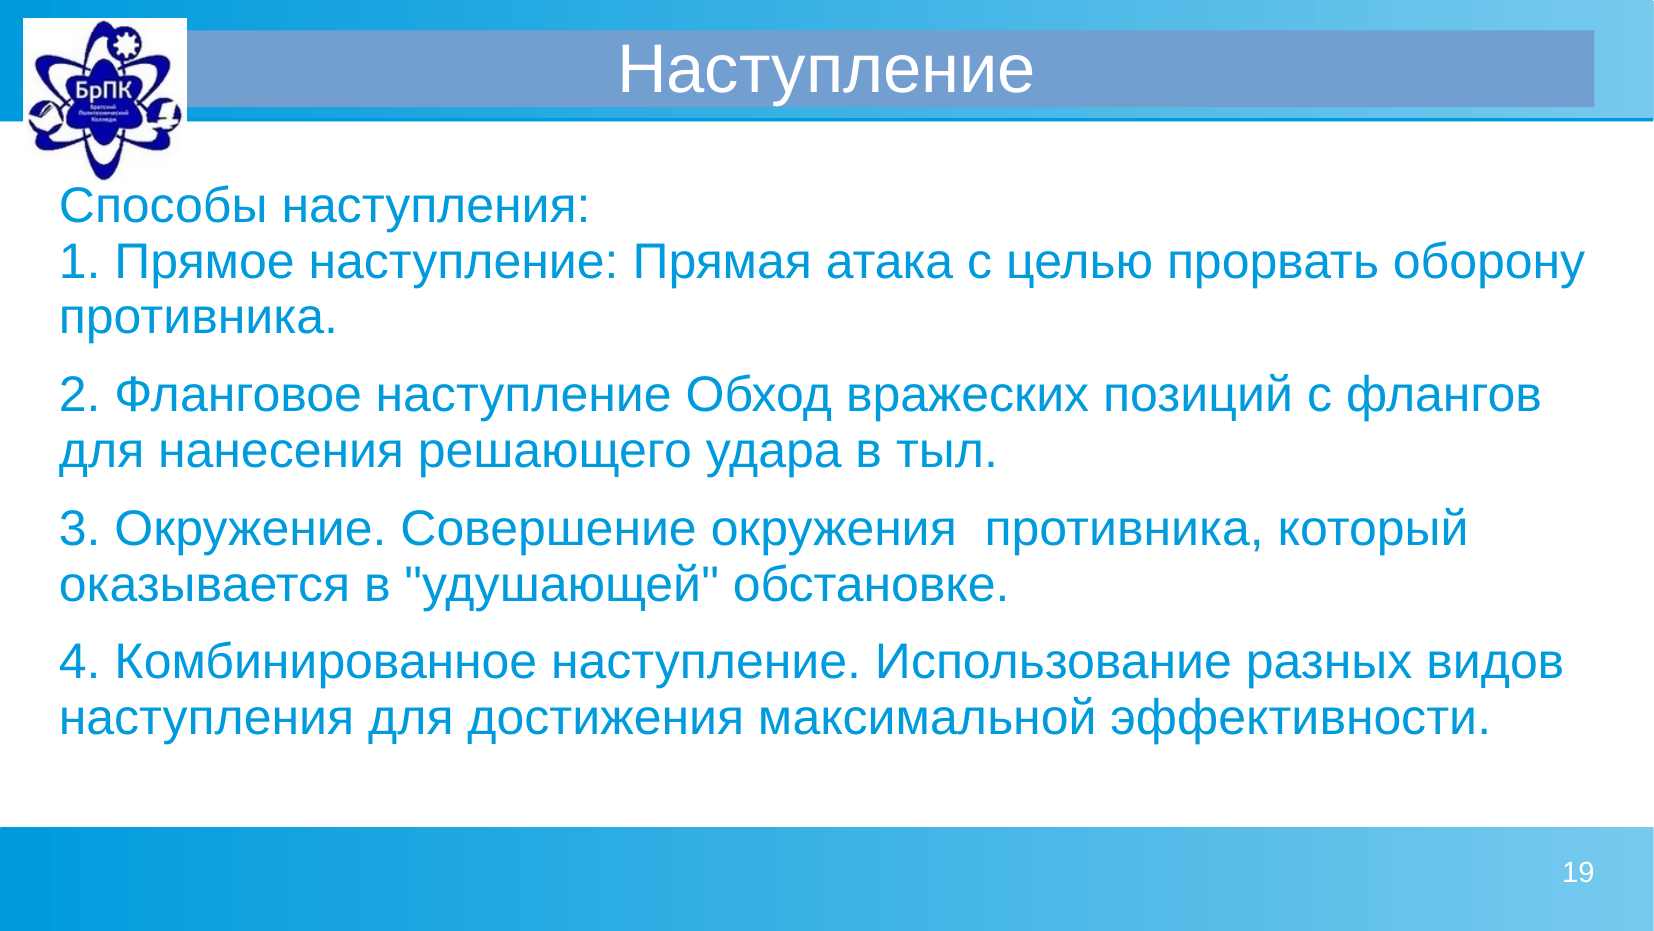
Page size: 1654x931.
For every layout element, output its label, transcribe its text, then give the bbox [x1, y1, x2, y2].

list Способы наступления: 1. Прямое наступление: Прямая атака с целью прорвать оборону противника. 2. Фланговое наступление Обход вражеских позиций с флангов для нанесения решающего удара в тыл. 3. Окружение. Совершение окружения противника, который оказывается в "удушающей" обстановке. 4. Комбинированное наступление. Использование разных видов наступления для достижения максимальной эффективности. [59, 177, 1595, 768]
title Наступление [187, 30, 1595, 108]
picture [23, 19, 187, 183]
